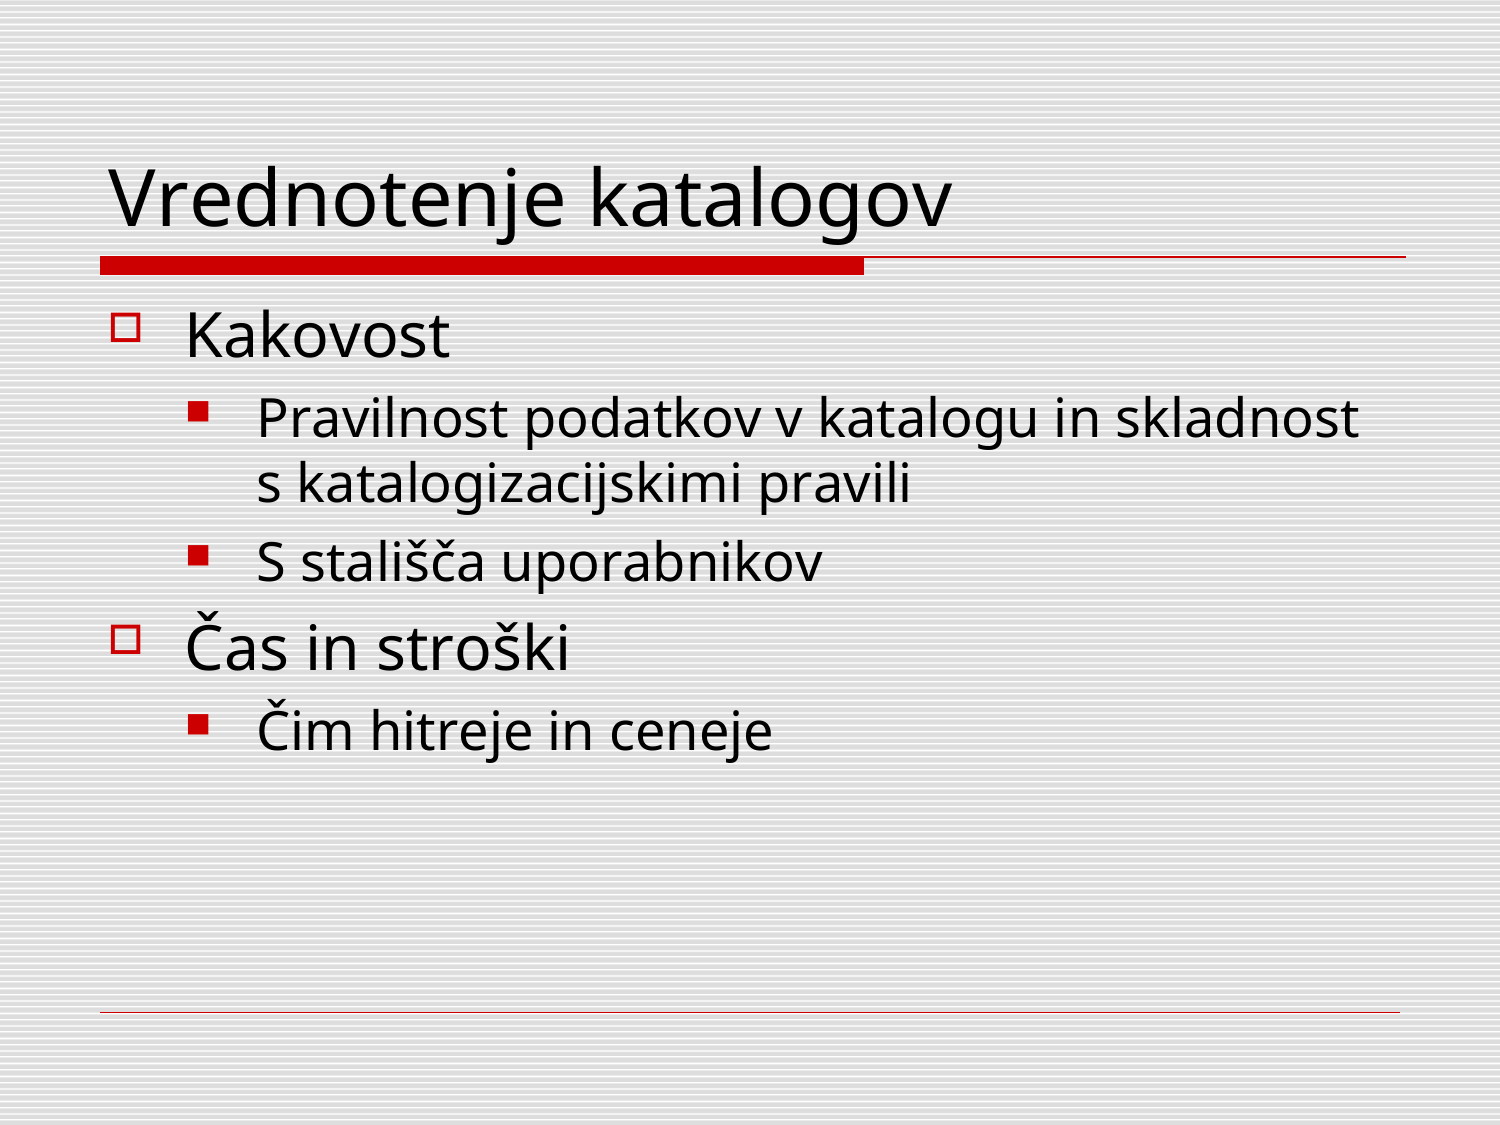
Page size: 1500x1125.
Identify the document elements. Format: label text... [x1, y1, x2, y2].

picture [0, 0, 1500, 1125]
list Kakovost Pravilnost podatkov v katalogu in skladnost s katalogizacijskimi pravili S stališča uporabnikov Čas in stroški Čim hitreje in ceneje [92, 287, 1406, 988]
title Vrednotenje katalogov [94, 49, 1407, 250]
